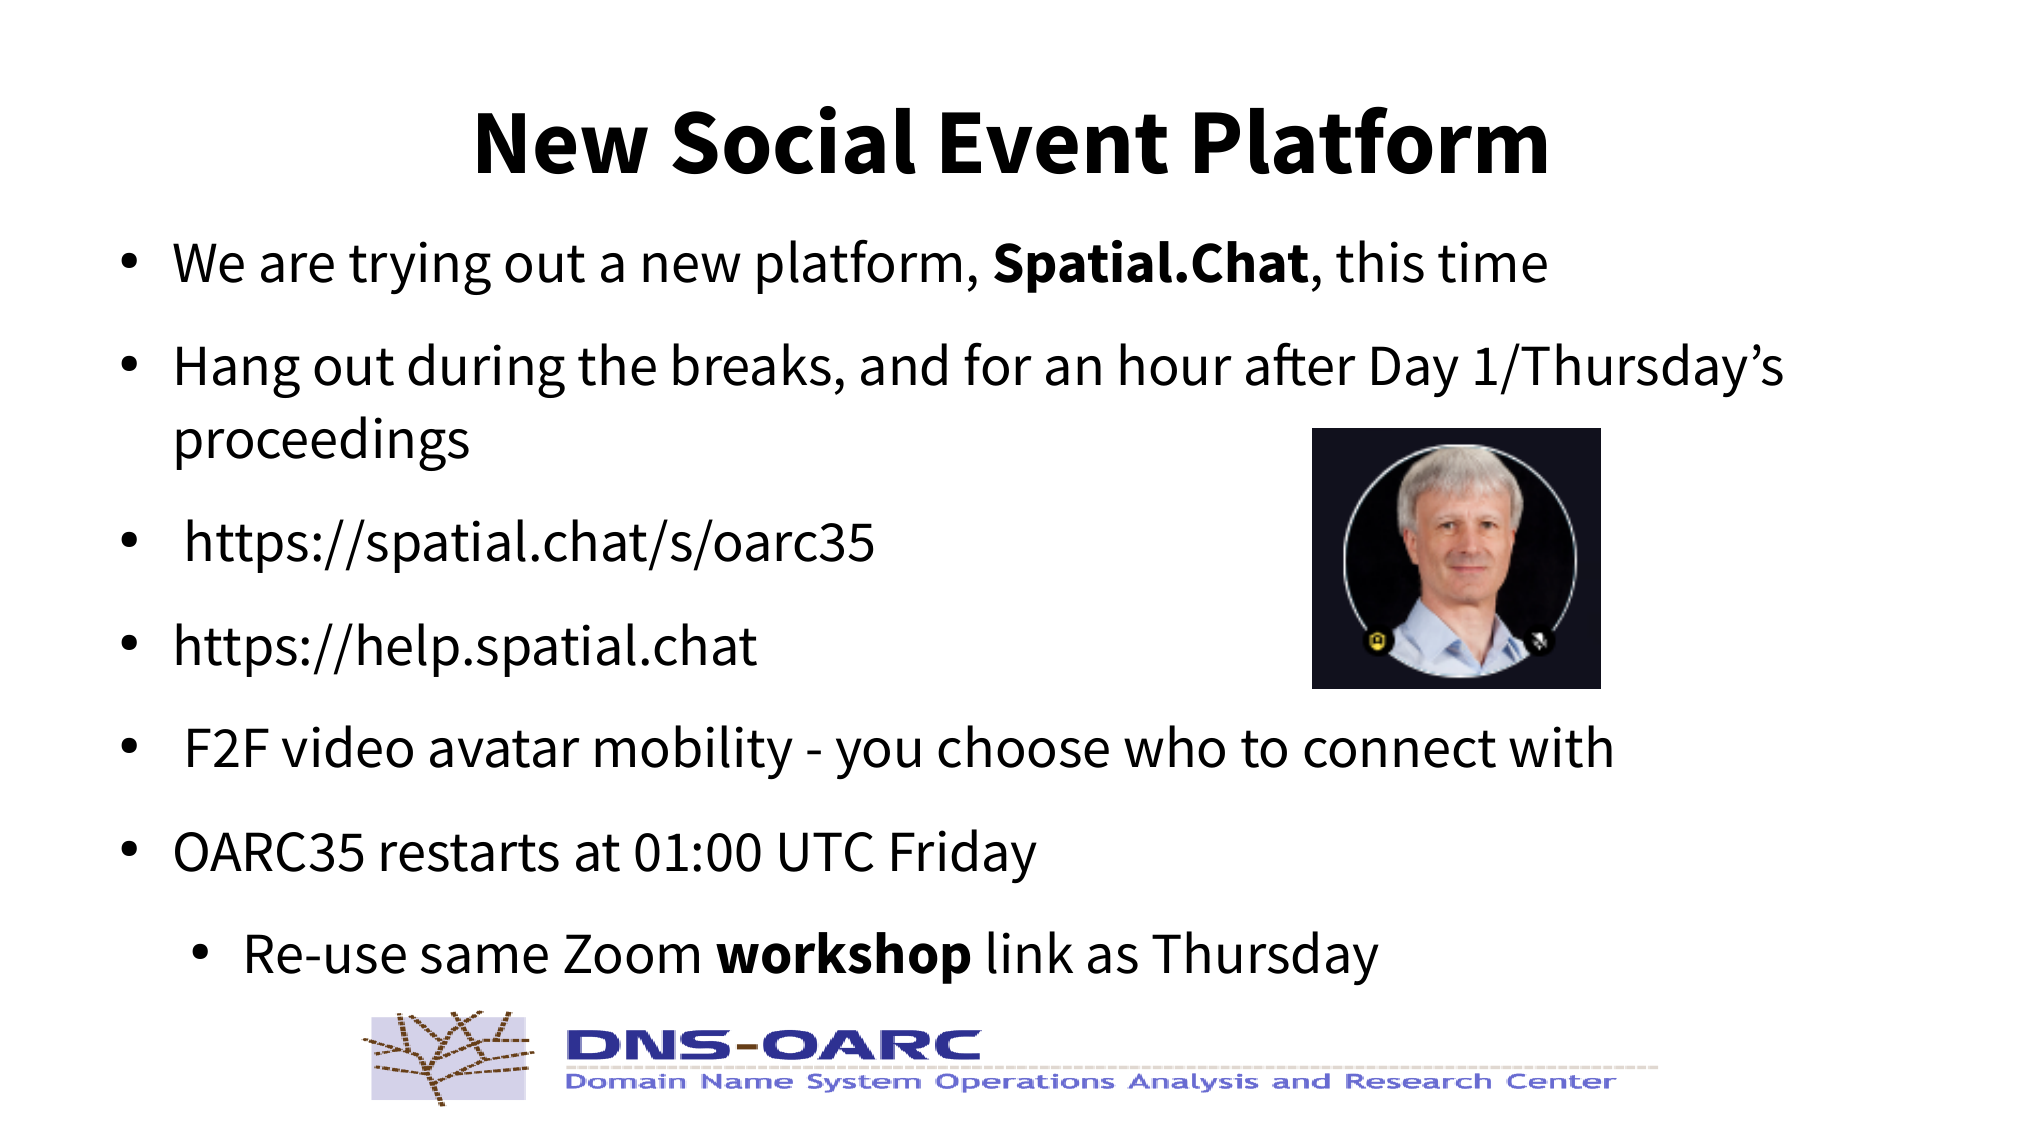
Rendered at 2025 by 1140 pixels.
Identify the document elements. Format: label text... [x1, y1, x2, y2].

list We are trying out a new platform, Spatial.Chat, this time Hang out during the breaks, and for an hour after Day 1/Thursday’s proceedings https://spatial.chat/s/oarc35 https://help.spatial.chat F2F video avatar mobility - you choose who to connect with OARC35 restarts at 01:00 UTC Friday Re-use same Zoom workshop link as Thursday [101, 225, 1924, 887]
picture [1312, 428, 1601, 689]
title New Social Event Platform [101, 45, 1924, 225]
picture [289, 1004, 1700, 1113]
